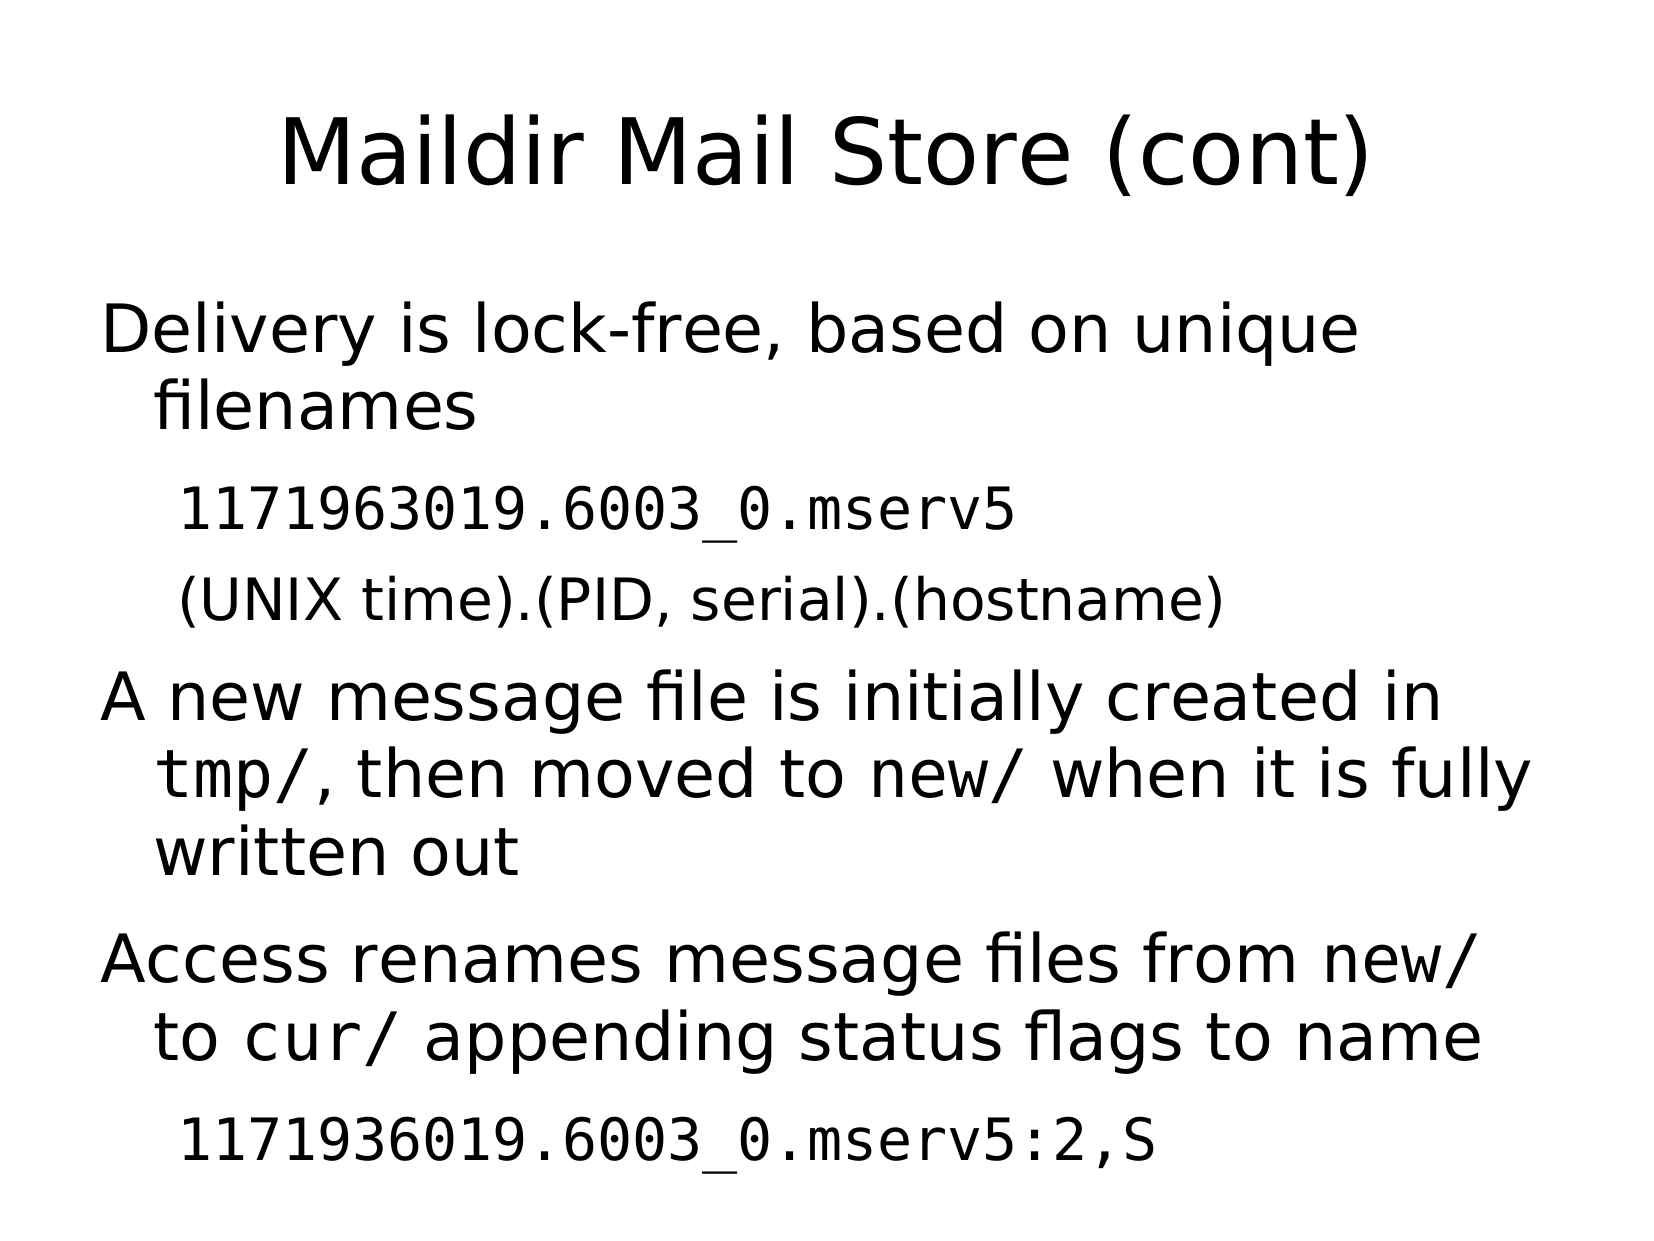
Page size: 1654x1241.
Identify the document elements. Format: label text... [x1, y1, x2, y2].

list Delivery is lock-free, based on unique filenames 1171963019.6003_0.mserv5 (UNIX time).(PID, serial).(hostname) A new message file is initially created in tmp/, then moved to new/ when it is fully written out Access renames message files from new/ to cur/ appending status flags to name 1171936019.6003_0.mserv5:2,S [82, 290, 1571, 1174]
title Maildir Mail Store (cont) [82, 56, 1571, 250]
